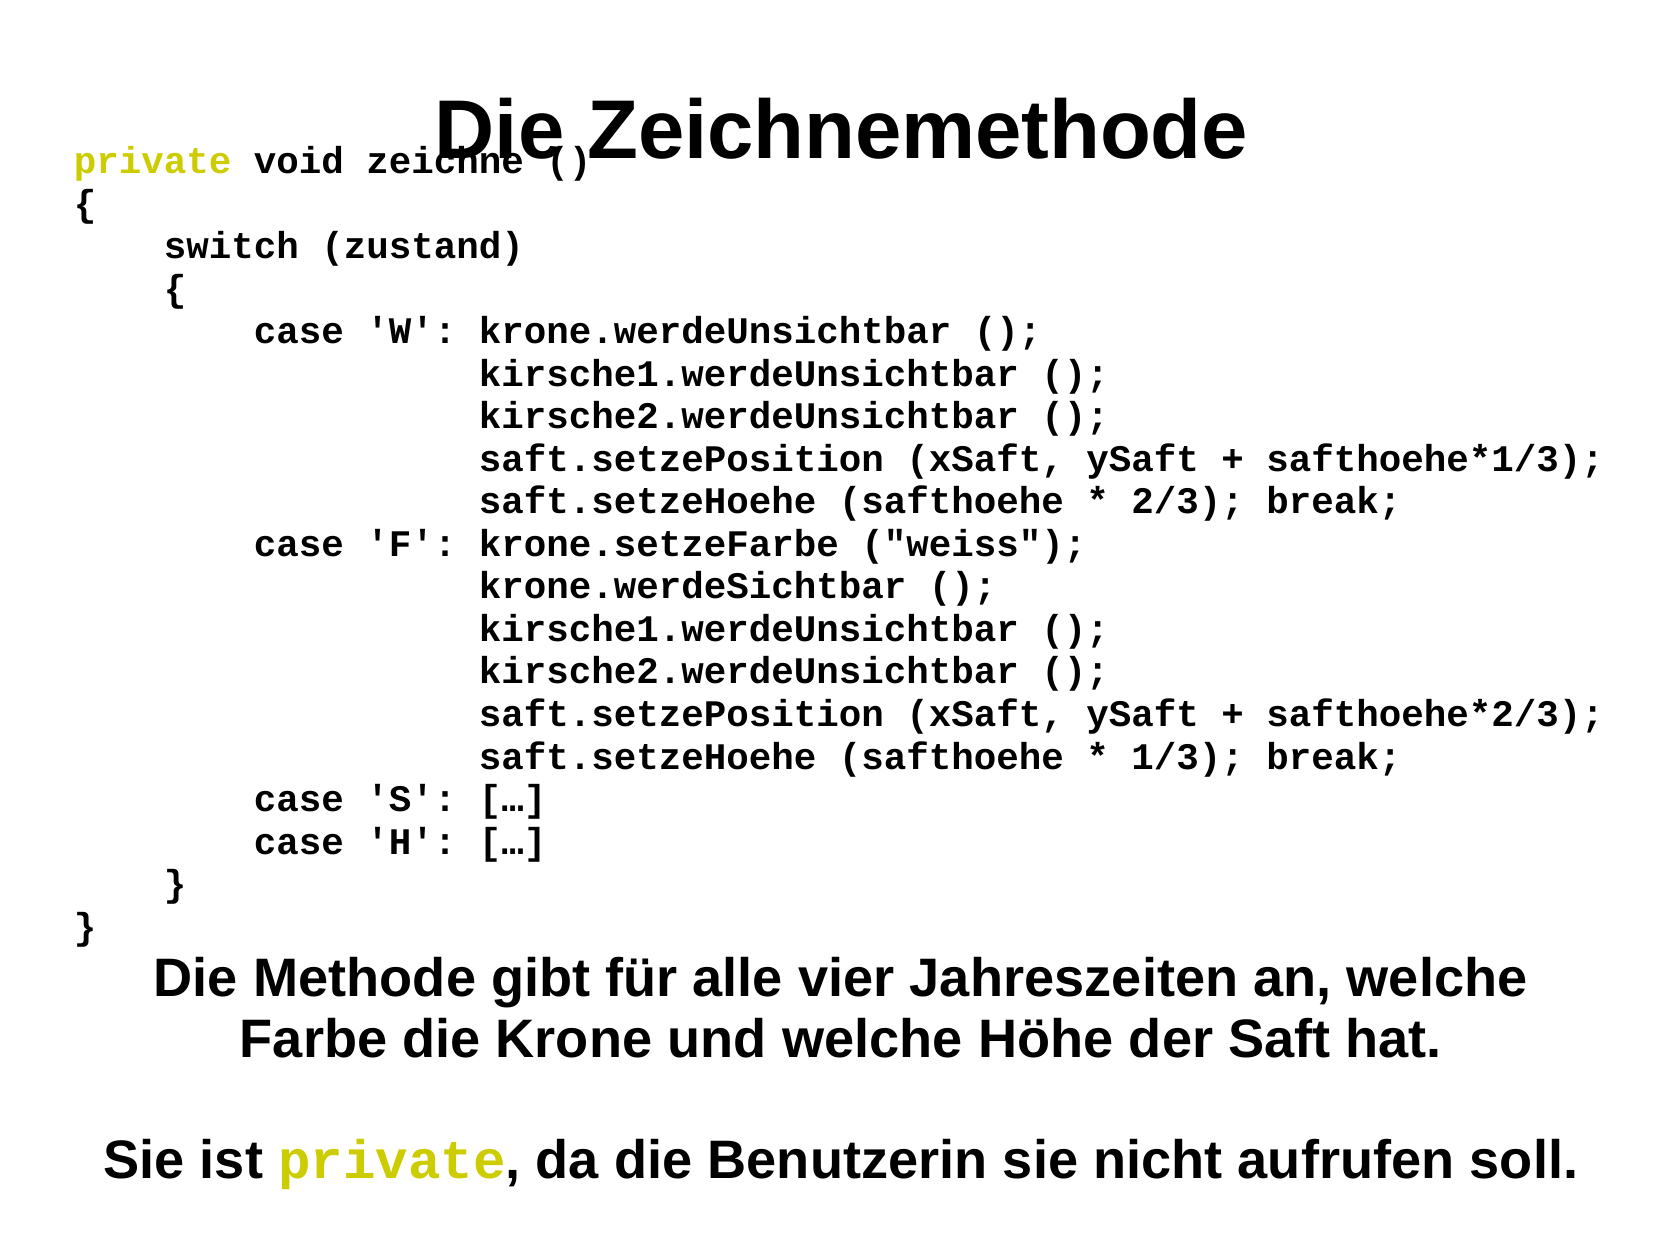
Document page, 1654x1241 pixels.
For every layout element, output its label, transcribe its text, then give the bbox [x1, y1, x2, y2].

text_box Die Methode gibt für alle vier Jahreszeiten an, welche Farbe die Krone und welche Höhe der Saft hat. Sie ist private, da die Benutzerin sie nicht aufrufen soll. [59, 940, 1625, 1208]
text_box Die Zeichnemethode [88, 29, 1595, 135]
text_box private void zeichne () { switch (zustand) { case 'W': krone.werdeUnsichtbar (); kirsche1.werdeUnsichtbar (); kirsche2.werdeUnsichtbar (); saft.setzePosition (xSaft, ySaft + safthoehe*1/3); saft.setzeHoehe (safthoehe * 2/3); break; case 'F': krone.setzeFarbe ("weiss"); krone.werdeSichtbar (); kirsche1.werdeUnsichtbar (); kirsche2.werdeUnsichtbar (); saft.setzePosition (xSaft, ySaft + safthoehe*2/3); saft.setzeHoehe (safthoehe * 1/3); break; case 'S': […] case 'H': […] } } [59, 135, 1625, 940]
